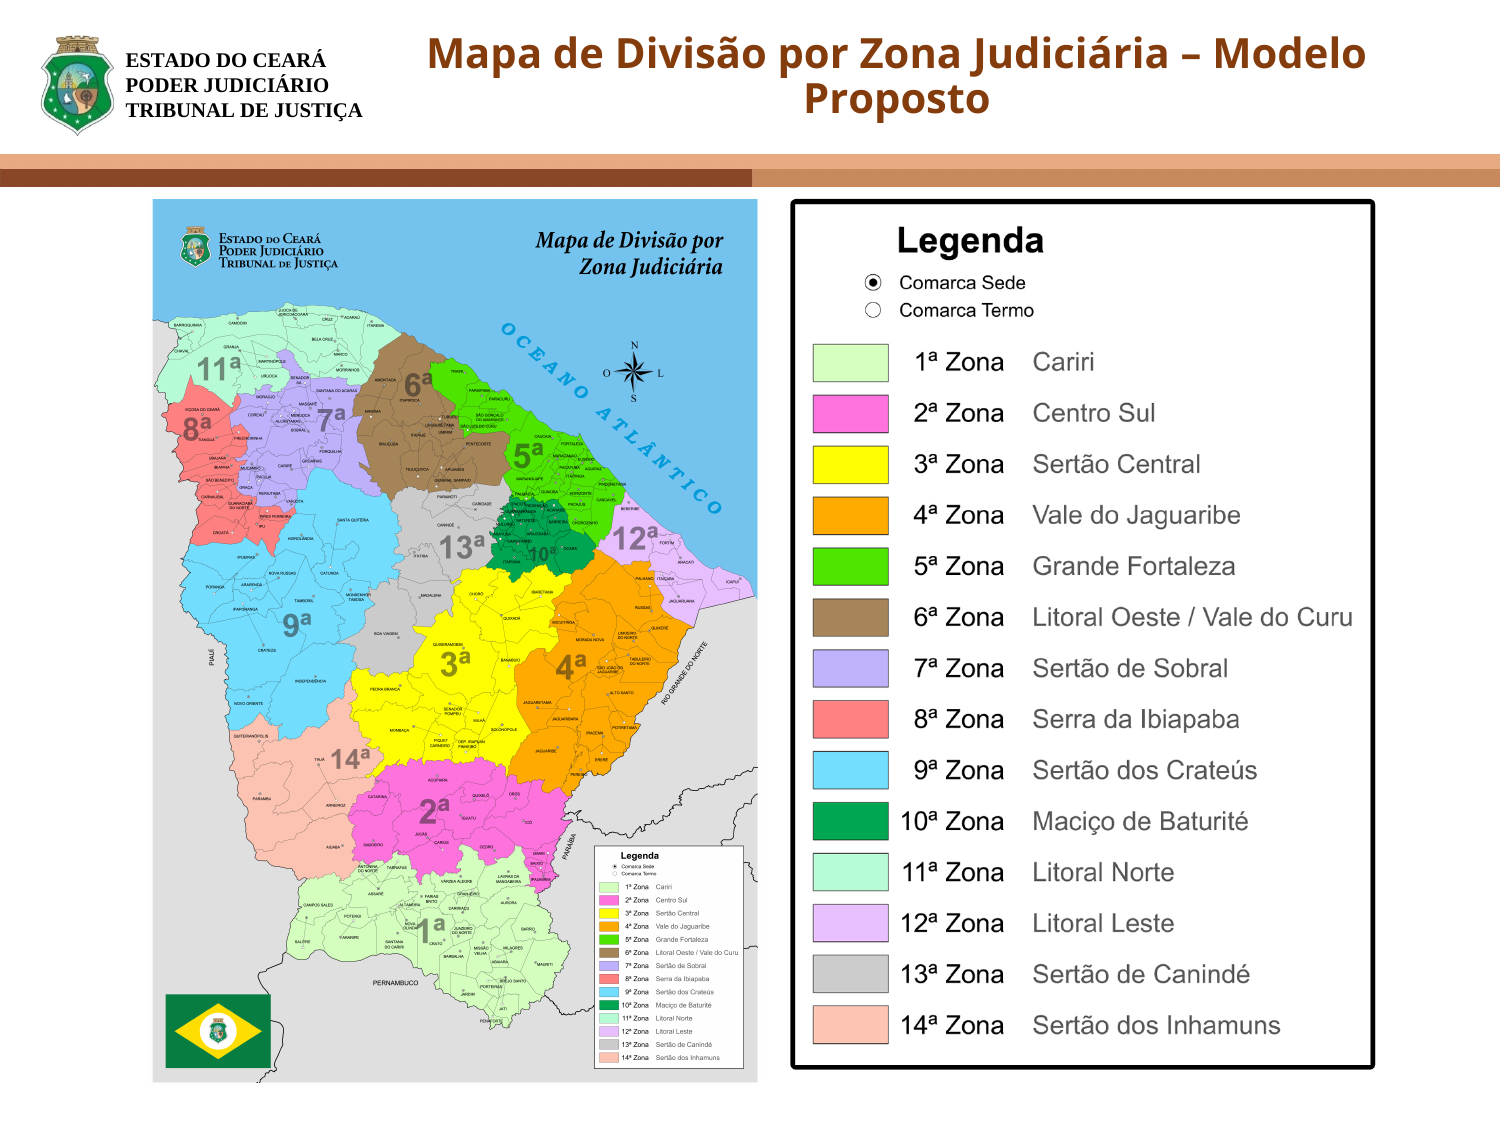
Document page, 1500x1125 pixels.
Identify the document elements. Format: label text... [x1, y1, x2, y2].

picture [37, 35, 118, 136]
picture [785, 189, 1380, 1079]
picture [148, 199, 762, 1087]
title Mapa de Divisão por Zona Judiciária – Modelo Proposto [398, 24, 1396, 131]
picture [0, 154, 1500, 187]
